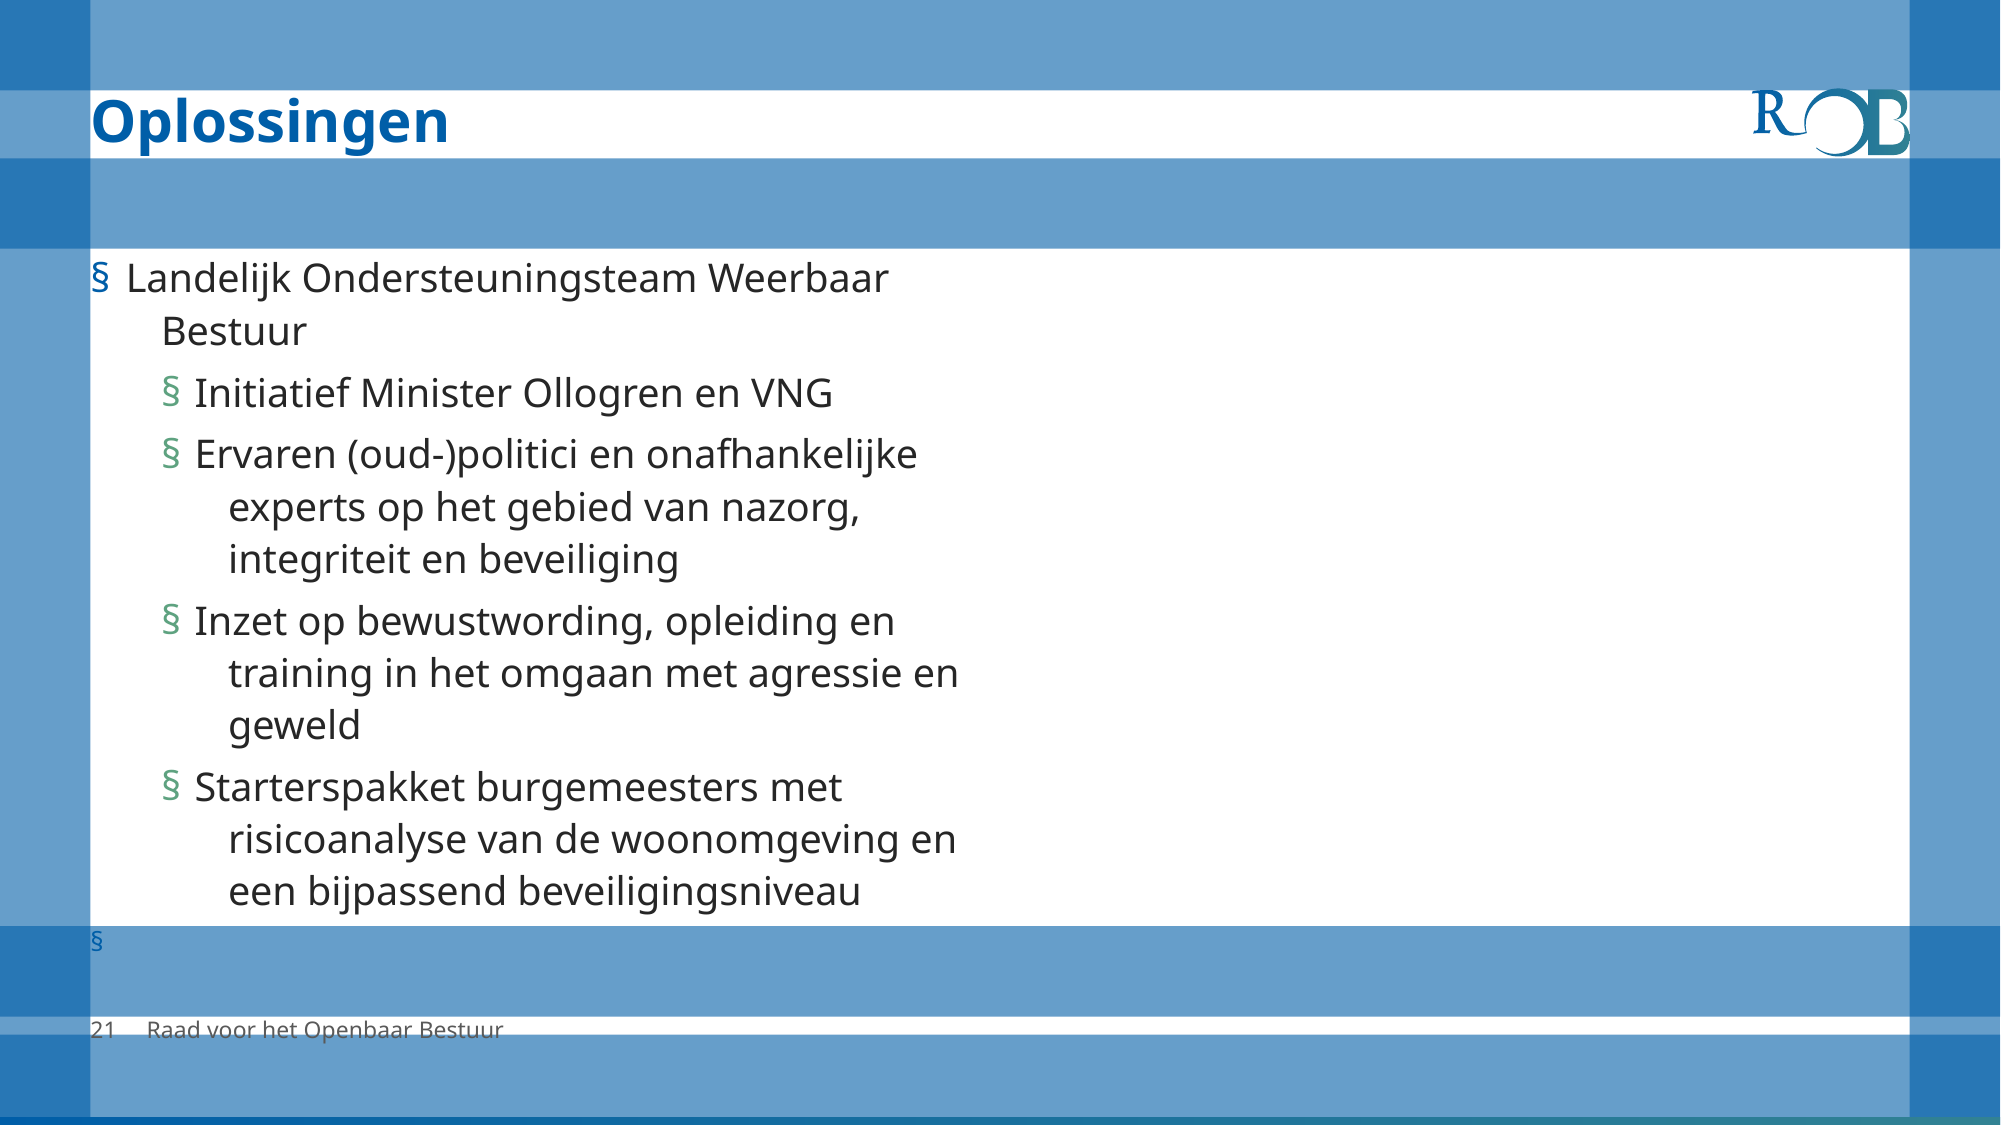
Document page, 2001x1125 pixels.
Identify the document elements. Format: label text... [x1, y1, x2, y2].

text_box 21 [90, 1015, 143, 1037]
list Landelijk Ondersteuningsteam Weerbaar Bestuur Initiatief Minister Ollogren en VNG Ervaren (oud-)politici en onafhankelijke experts op het gebied van nazorg, integriteit en beveiliging Inzet op bewustwording, opleiding en training in het omgaan met agressie en geweld Starterspakket burgemeesters met risicoanalyse van de woonomgeving en een bijpassend beveiligingsniveau [90, 248, 1910, 928]
title Oplossingen [90, 91, 1662, 160]
text_box Raad voor het Openbaar Bestuur [146, 1015, 570, 1037]
